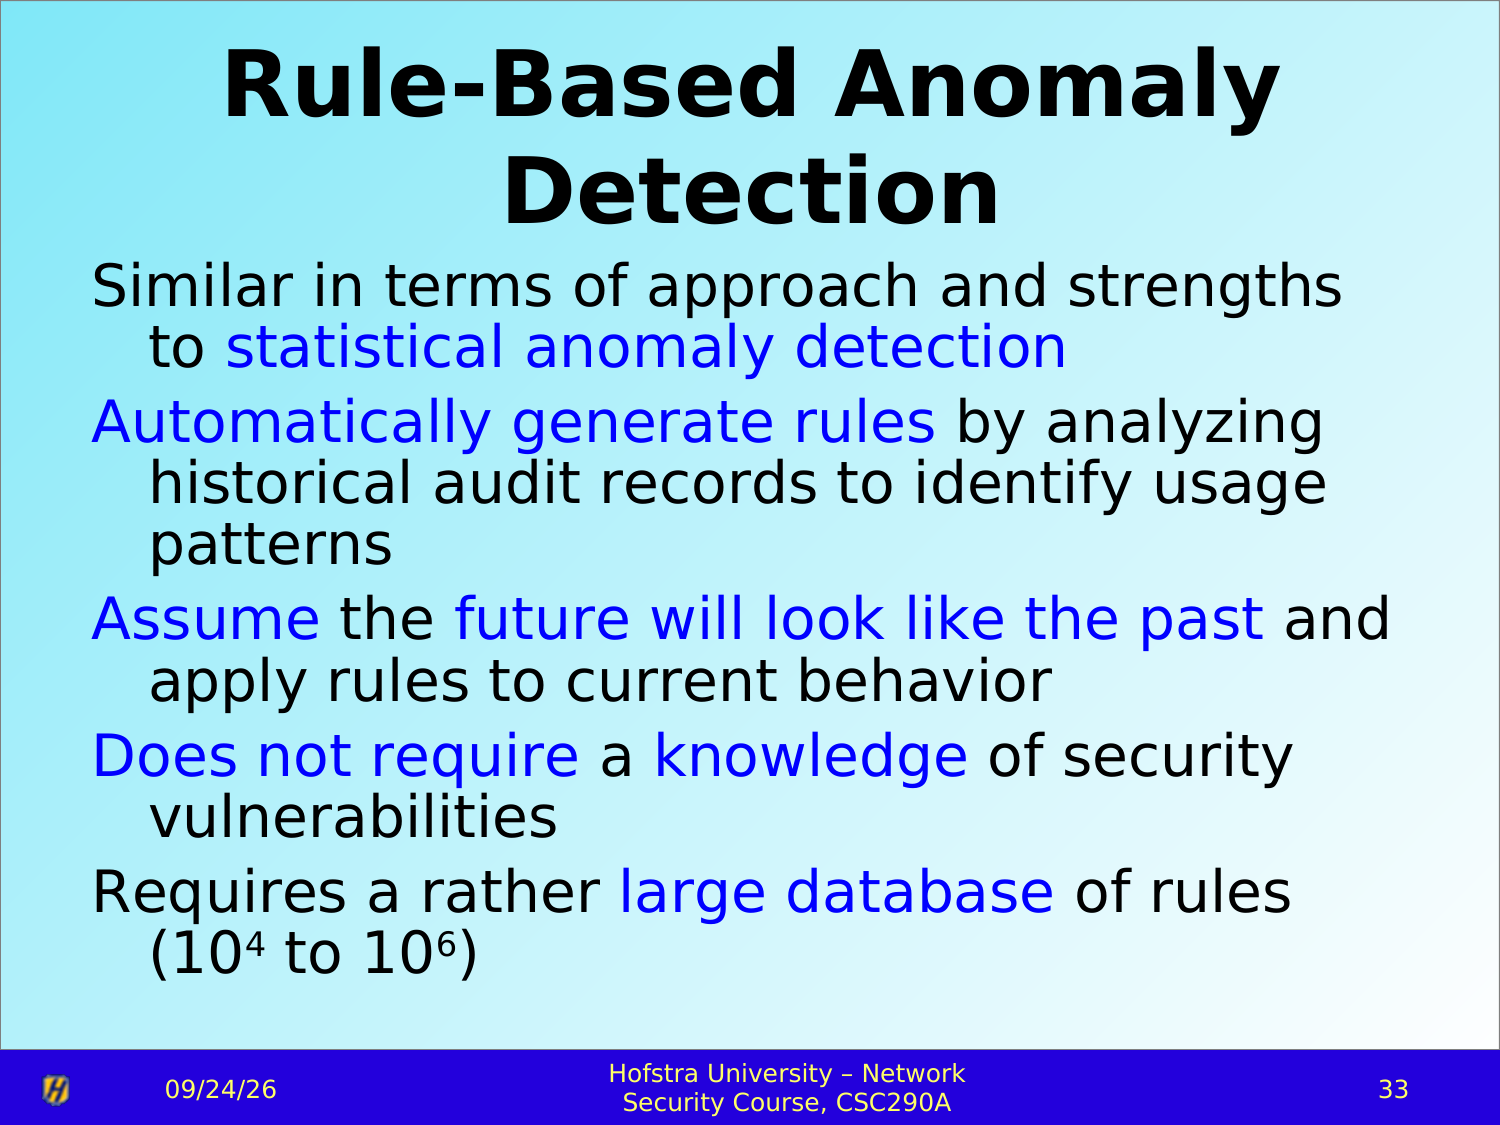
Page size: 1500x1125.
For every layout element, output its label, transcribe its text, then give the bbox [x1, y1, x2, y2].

title Rule-Based Anomaly Detection [112, 23, 1391, 249]
picture [37, 1072, 76, 1110]
list Similar in terms of approach and strengths to statistical anomaly detection Automatically generate rules by analyzing historical audit records to identify usage patterns Assume the future will look like the past and apply rules to current behavior Does not require a knowledge of security vulnerabilities Requires a rather large database of rules (104 to 106) [77, 249, 1434, 1063]
